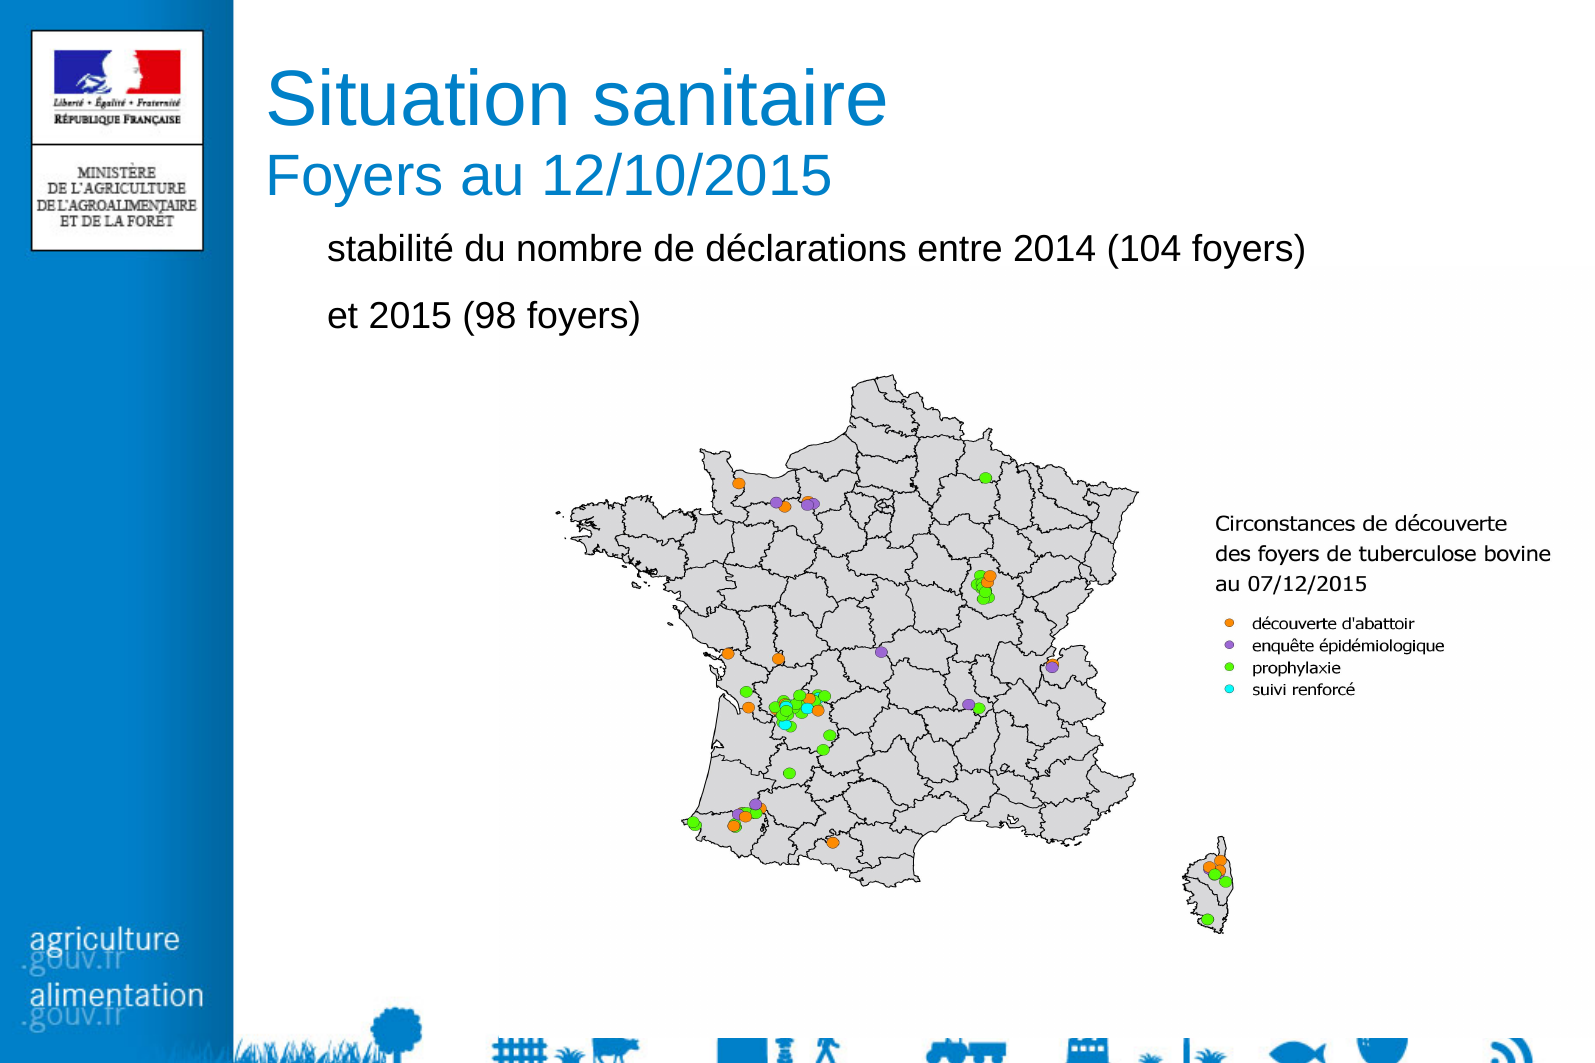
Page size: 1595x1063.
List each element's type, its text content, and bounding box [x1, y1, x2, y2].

title Situation sanitaire Foyers au 12/10/2015 [265, 42, 1536, 220]
picture [0, 0, 1595, 1063]
list stabilité du nombre de déclarations entre 2014 (104 foyers) et 2015 (98 foyers) [256, 227, 1526, 845]
